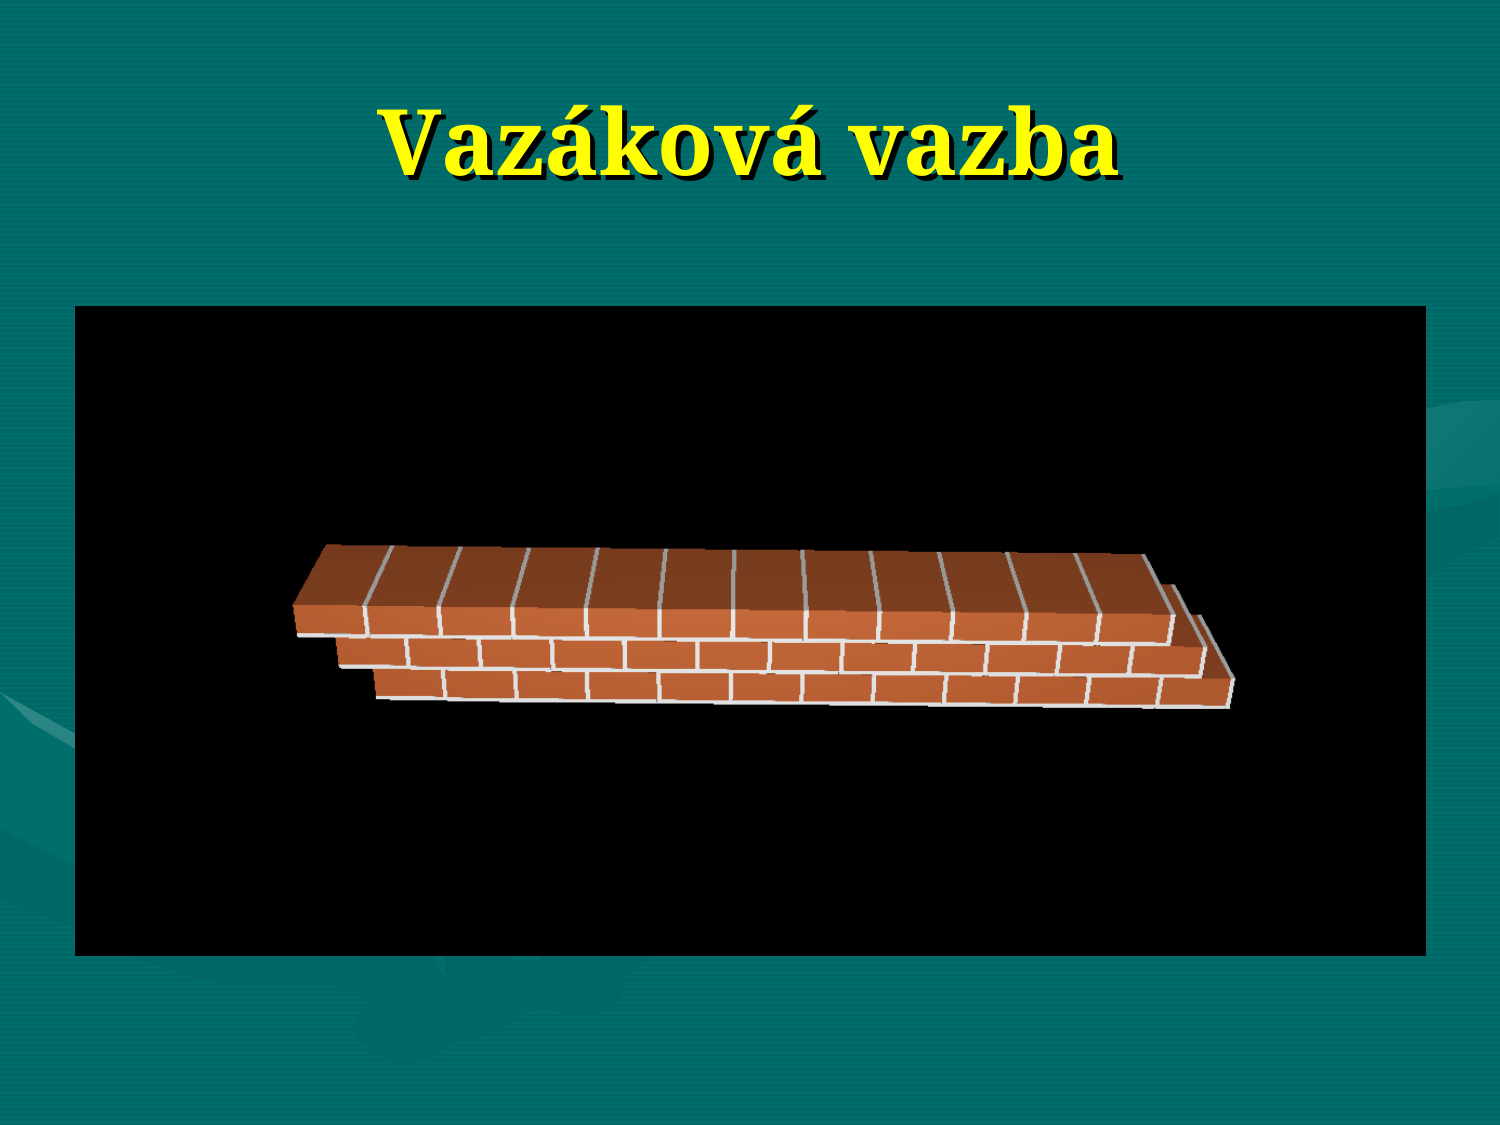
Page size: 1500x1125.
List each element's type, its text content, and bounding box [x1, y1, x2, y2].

title Vazáková vazba [75, 45, 1426, 233]
picture [75, 306, 1426, 956]
